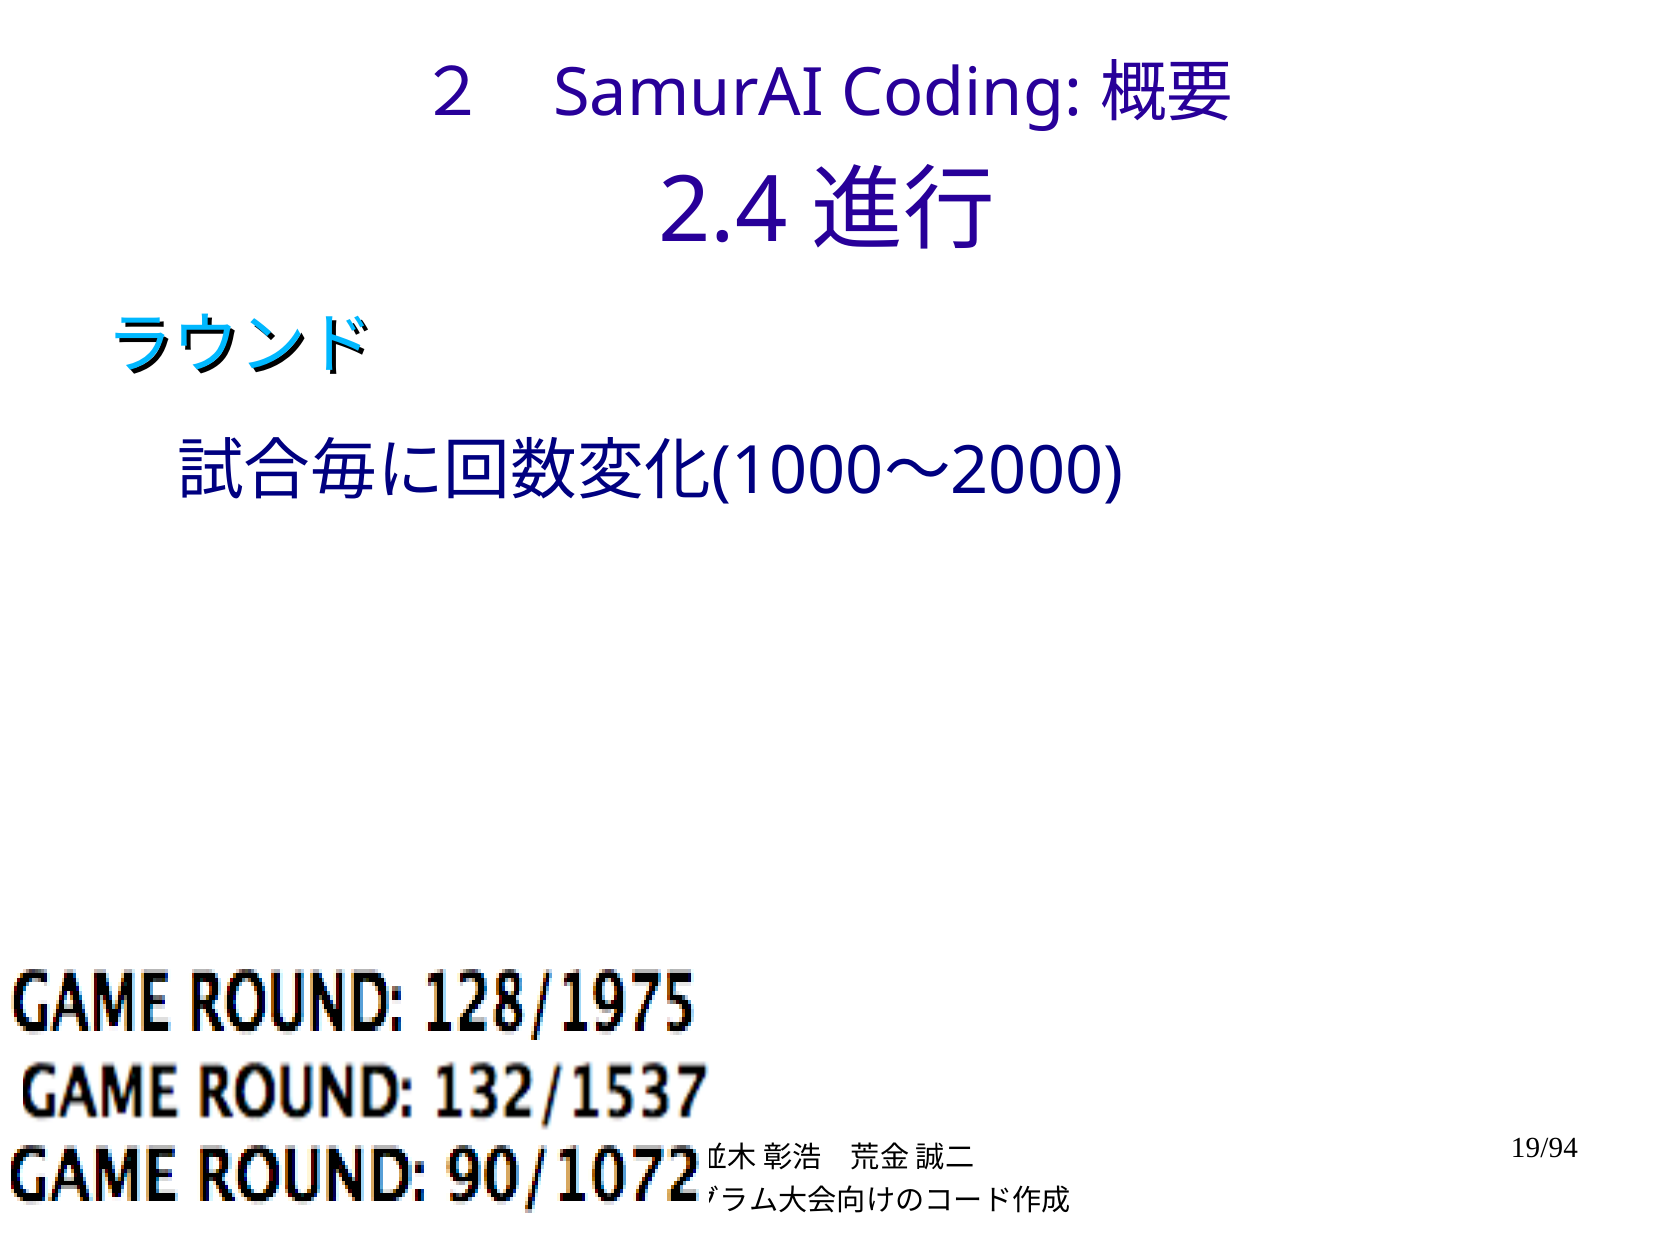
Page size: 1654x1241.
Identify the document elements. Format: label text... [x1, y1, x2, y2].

title ２ SamurAI Coding: 概要 2.4 進行 [82, 49, 1571, 257]
picture [0, 956, 709, 1040]
picture [11, 1056, 721, 1217]
list ラウンド 試合毎に回数変化(1000〜2000) [106, 169, 1559, 875]
